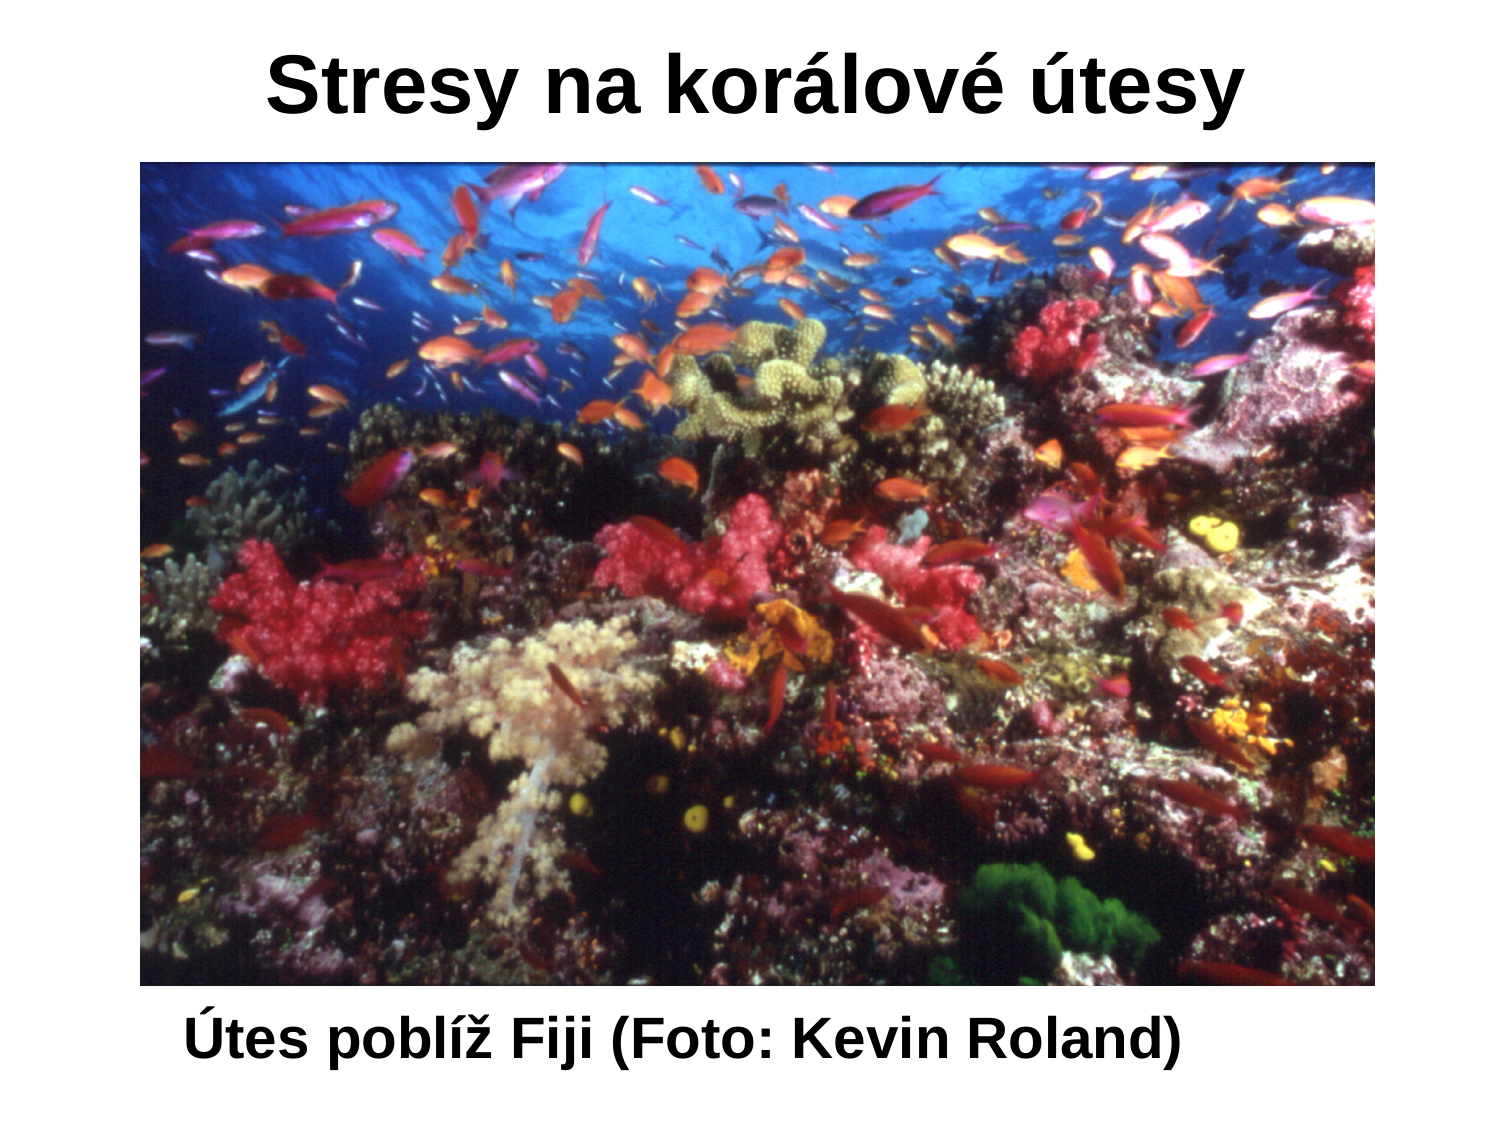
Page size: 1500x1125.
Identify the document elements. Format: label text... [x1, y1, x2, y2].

text_box Stresy na korálové útesy [174, 22, 1338, 138]
text_box Útes poblíž Fiji (Foto: Kevin Roland) [168, 992, 1200, 1078]
picture [140, 162, 1375, 986]
